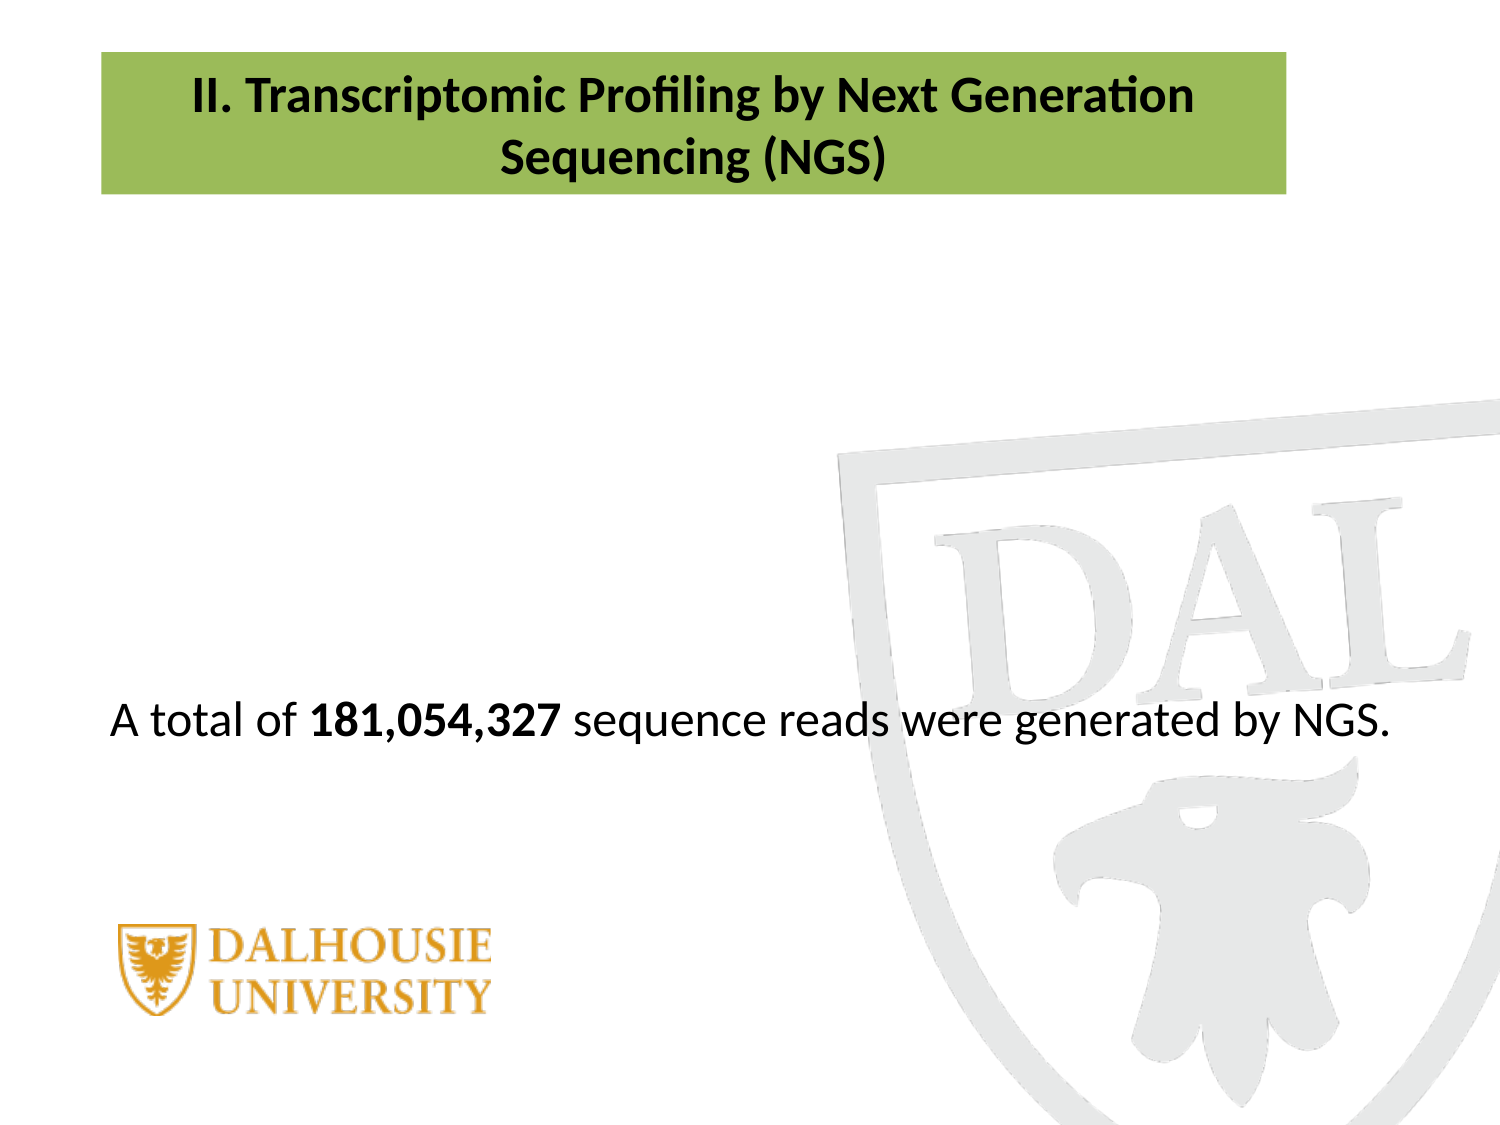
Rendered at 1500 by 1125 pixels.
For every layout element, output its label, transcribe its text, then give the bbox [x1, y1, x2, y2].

list II. Transcriptomic Profiling by Next Generation Sequencing (NGS) [144, 190, 1372, 414]
text_box A total of 181,054,327 sequence reads were generated by NGS. [95, 678, 1457, 753]
